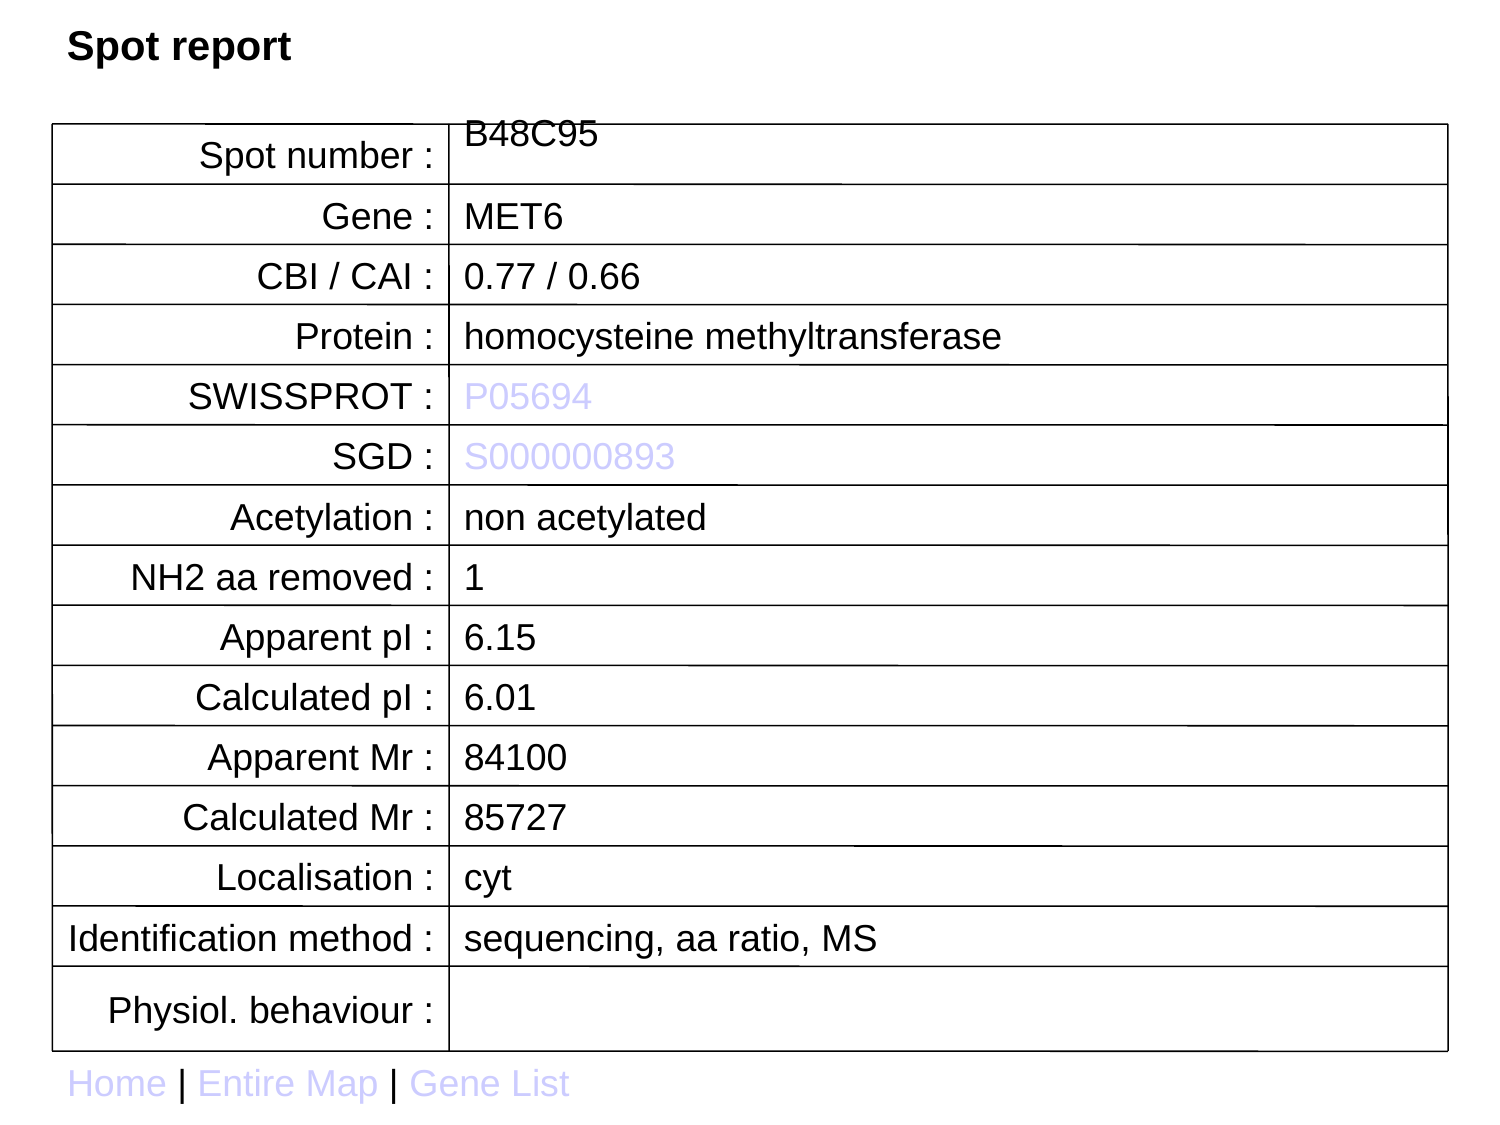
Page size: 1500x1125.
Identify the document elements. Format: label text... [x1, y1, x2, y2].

text_box Localisation : [54, 847, 448, 905]
text_box 6.15 [450, 607, 1447, 664]
text_box Spot report [52, 11, 307, 123]
text_box NH2 aa removed : [53, 546, 448, 604]
text_box 84100 [450, 727, 1447, 785]
text_box 85727 [450, 787, 1447, 845]
text_box 6.01 [450, 667, 1447, 725]
text_box Spot number : [53, 125, 448, 183]
text_box cyt [450, 847, 1447, 905]
text_box non acetylated [450, 486, 1447, 544]
text_box CBI / CAI : [53, 246, 448, 303]
text_box S000000893 [450, 426, 1447, 484]
text_box 1 [450, 546, 1447, 604]
text_box P05694 [450, 366, 1447, 424]
text_box Identification method : [54, 907, 448, 965]
text_box Protein : [53, 306, 448, 363]
text_box Home | Entire Map | Gene List [52, 1051, 596, 1112]
text_box Calculated Mr : [54, 787, 448, 845]
text_box sequencing, aa ratio, MS [450, 907, 1447, 965]
text_box Acetylation : [53, 486, 448, 544]
text_box SWISSPROT : [53, 366, 448, 424]
text_box Calculated pI : [53, 667, 448, 724]
text_box Apparent pI : [53, 606, 448, 664]
text_box homocysteine methyltransferase [450, 306, 1447, 364]
text_box 0.77 / 0.66 [450, 246, 1447, 303]
text_box Apparent Mr : [54, 727, 448, 784]
text_box MET6 [450, 185, 1447, 243]
text_box Gene : [53, 185, 448, 243]
text_box B48C95 [450, 125, 1447, 183]
text_box Physiol. behaviour : [54, 967, 448, 1050]
text_box SGD : [53, 426, 448, 484]
